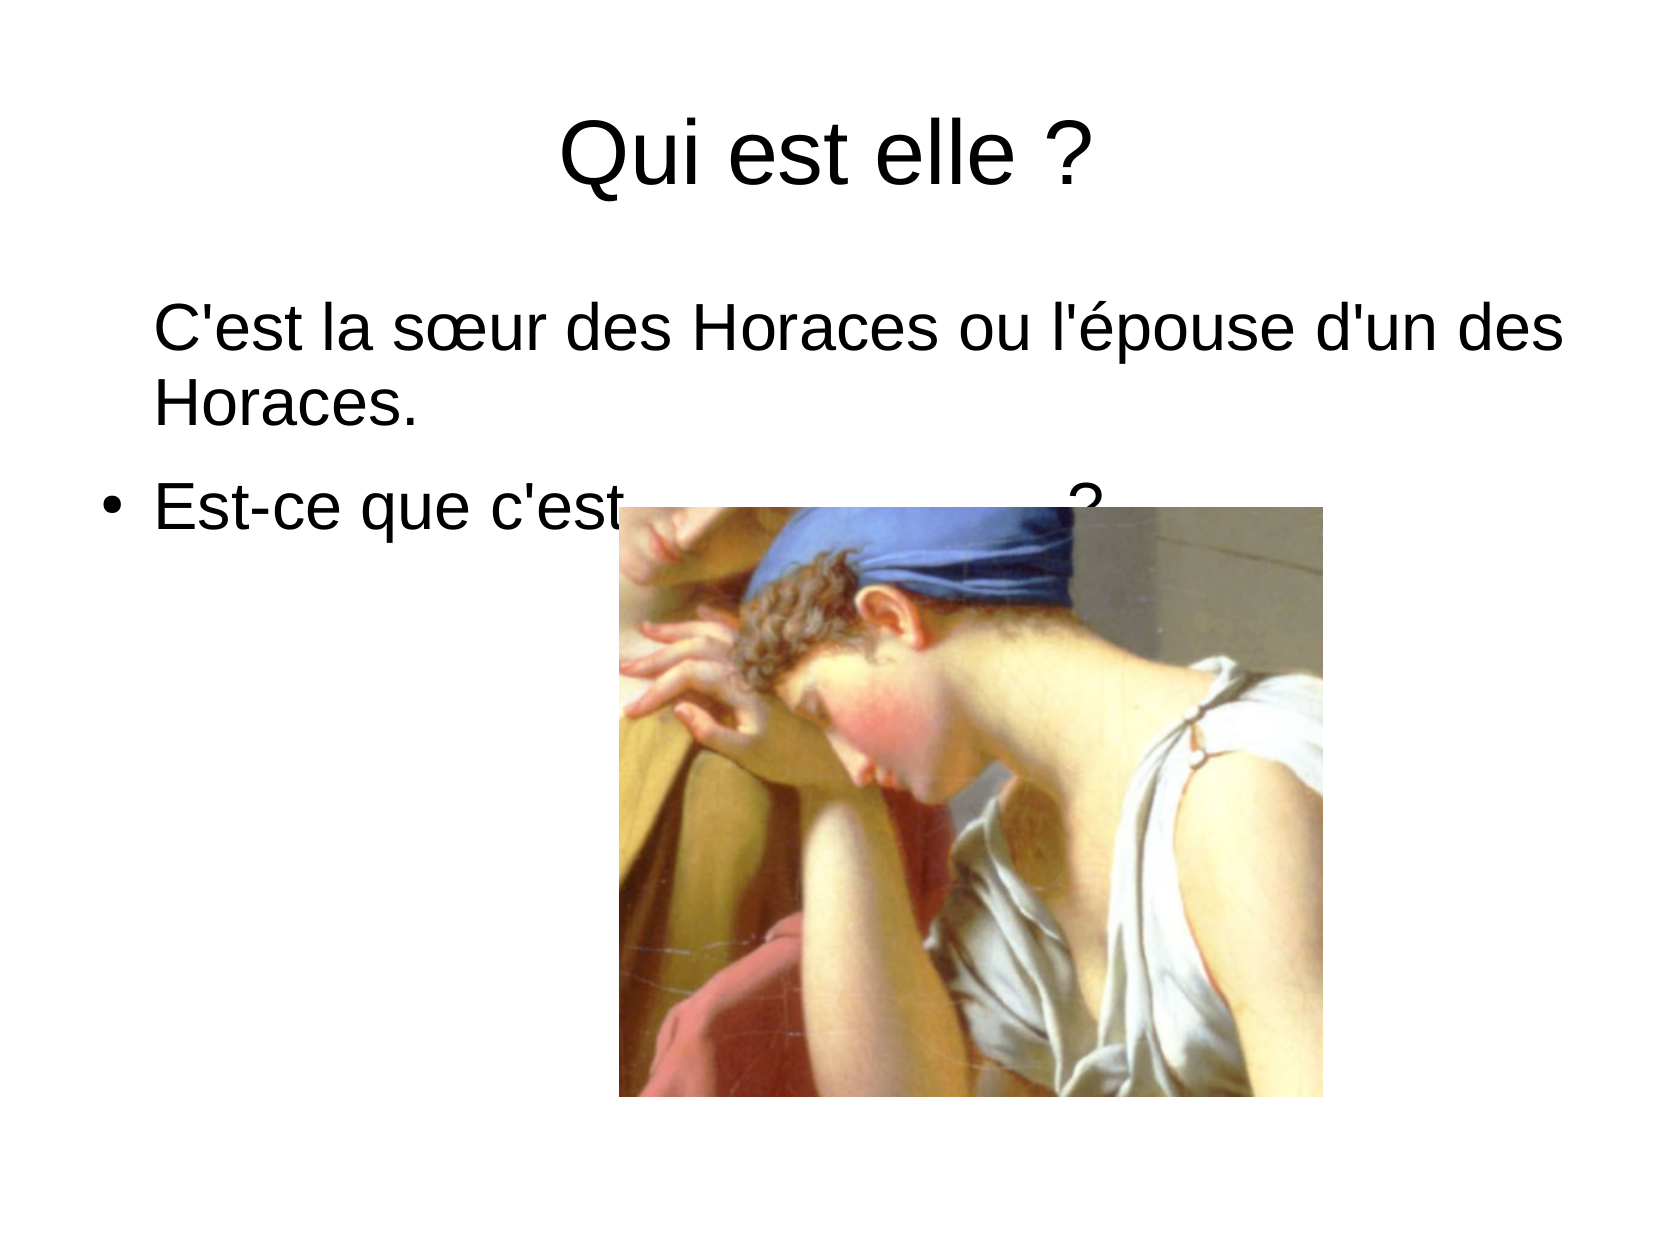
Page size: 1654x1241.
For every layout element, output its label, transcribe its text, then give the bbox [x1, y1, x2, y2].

list C'est la sœur des Horaces ou l'épouse d'un des Horaces. Est-ce que c'est ? [82, 290, 1571, 1109]
title Qui est elle ? [82, 49, 1571, 257]
picture [619, 507, 1323, 1097]
